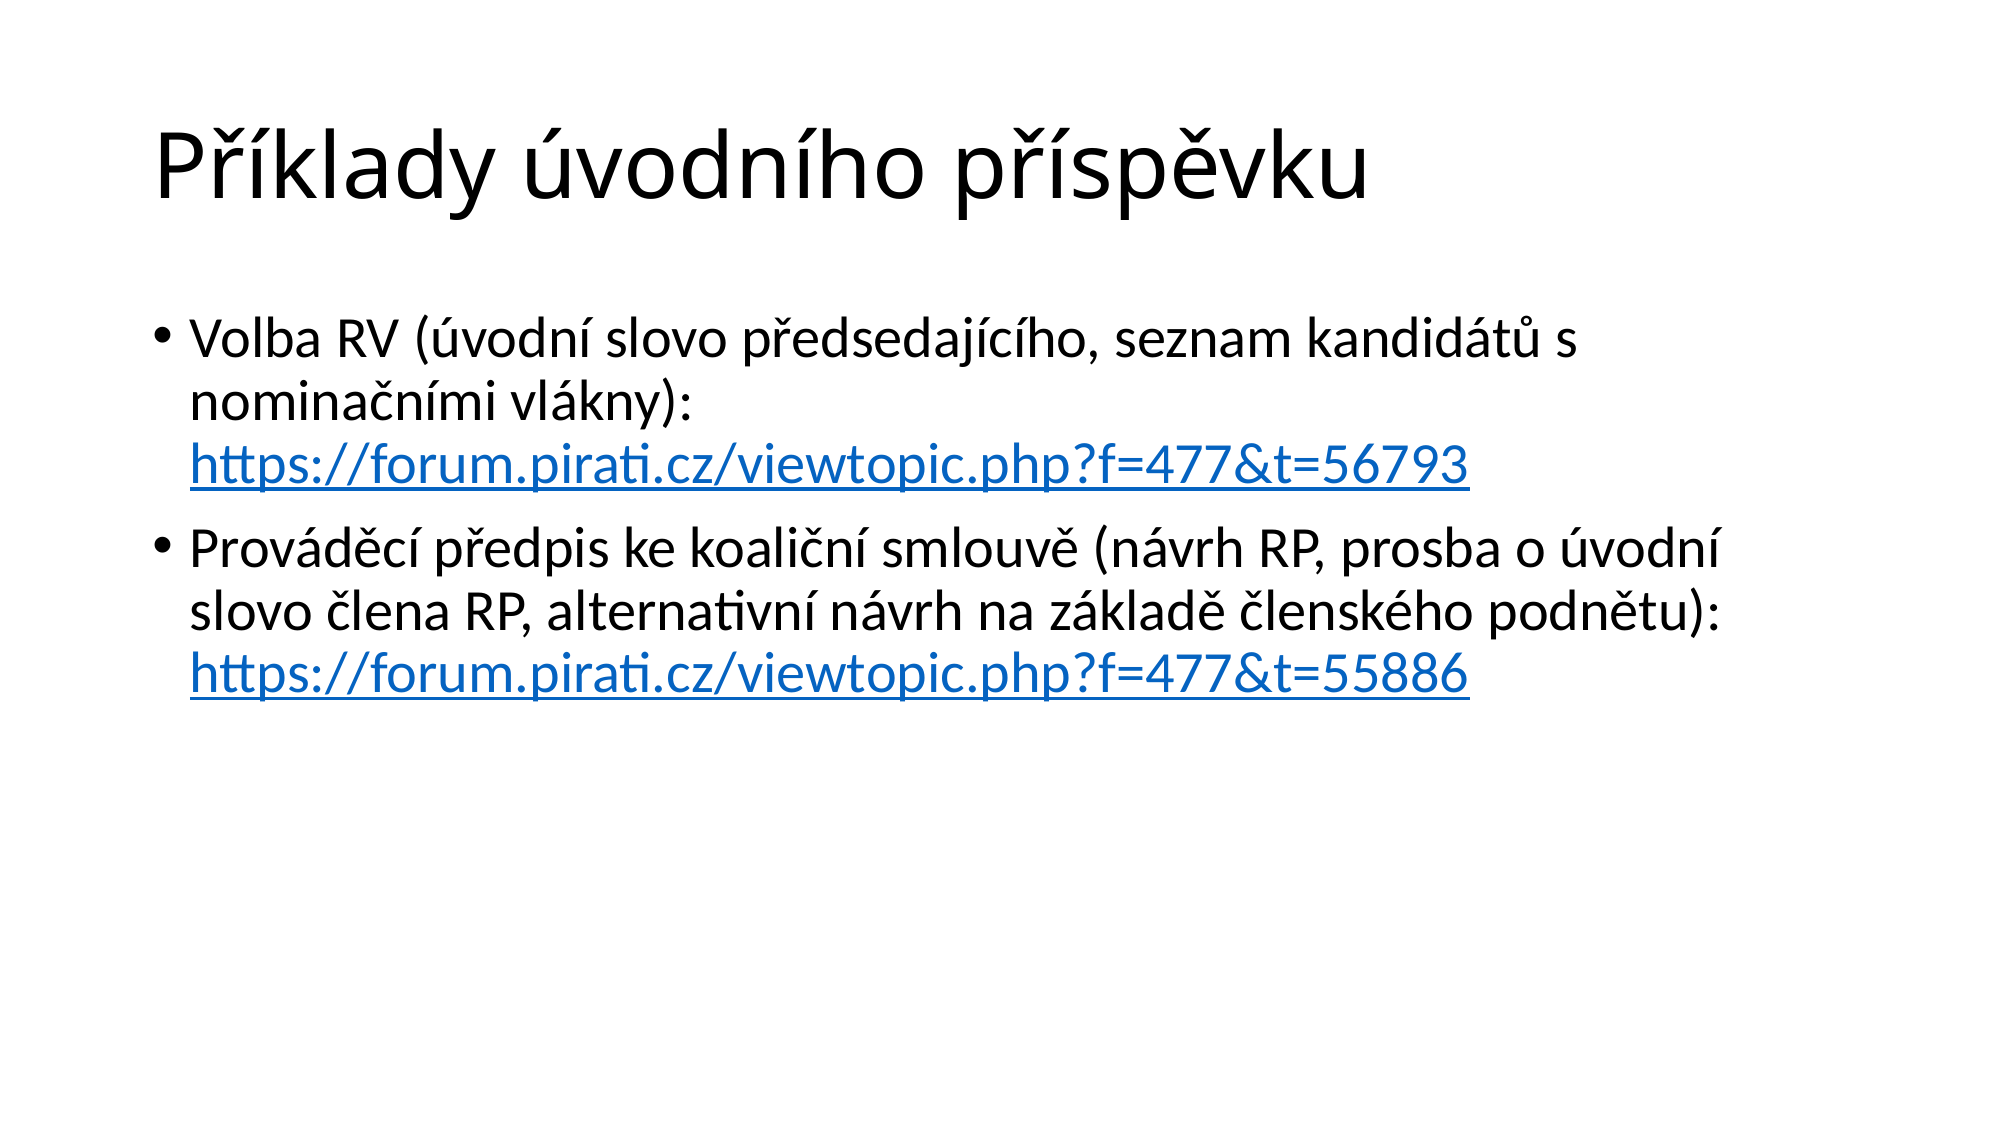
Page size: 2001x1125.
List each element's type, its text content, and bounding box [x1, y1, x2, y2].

title Příklady úvodního příspěvku [137, 59, 1863, 278]
list Volba RV (úvodní slovo předsedajícího, seznam kandidátů s nominačními vlákny): https://forum.pirati.cz/viewtopic.php?f=477&t=56793 Prováděcí předpis ke koaliční smlouvě (návrh RP, prosba o úvodní slovo člena RP, alternativní návrh na základě členského podnětu): https://forum.pirati.cz/viewtopic.php?f=477&t=55886 [137, 299, 1863, 1014]
